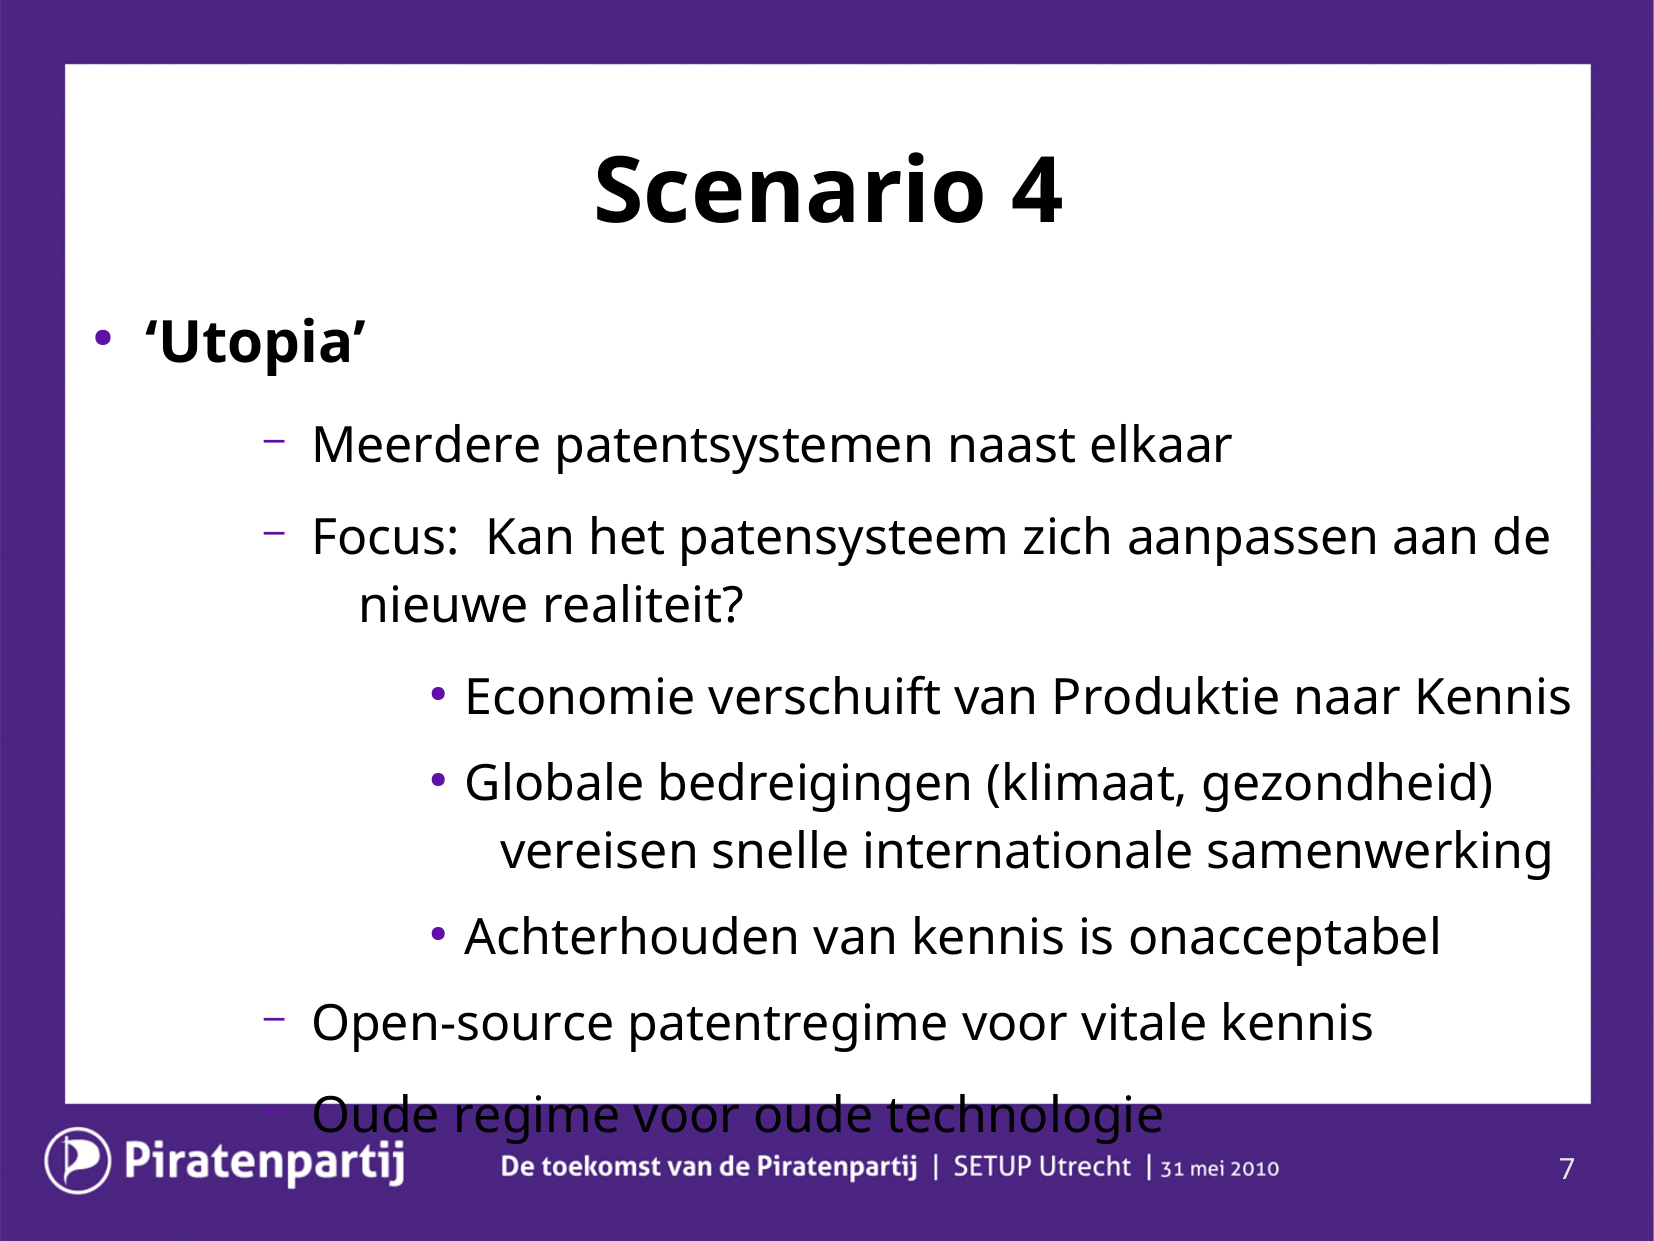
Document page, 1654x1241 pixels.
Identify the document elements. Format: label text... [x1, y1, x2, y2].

picture [0, 0, 1654, 1241]
list ‘Utopia’ Meerdere patentsystemen naast elkaar Focus: Kan het patensysteem zich aanpassen aan de nieuwe realiteit? Economie verschuift van Produktie naar Kennis Globale bedreigingen (klimaat, gezondheid) vereisen snelle internationale samenwerking Achterhouden van kennis is onacceptabel Open-source patentregime voor vitale kennis Oude regime voor oude technologie [75, 300, 1576, 1241]
title Scenario 4 [82, 75, 1576, 300]
